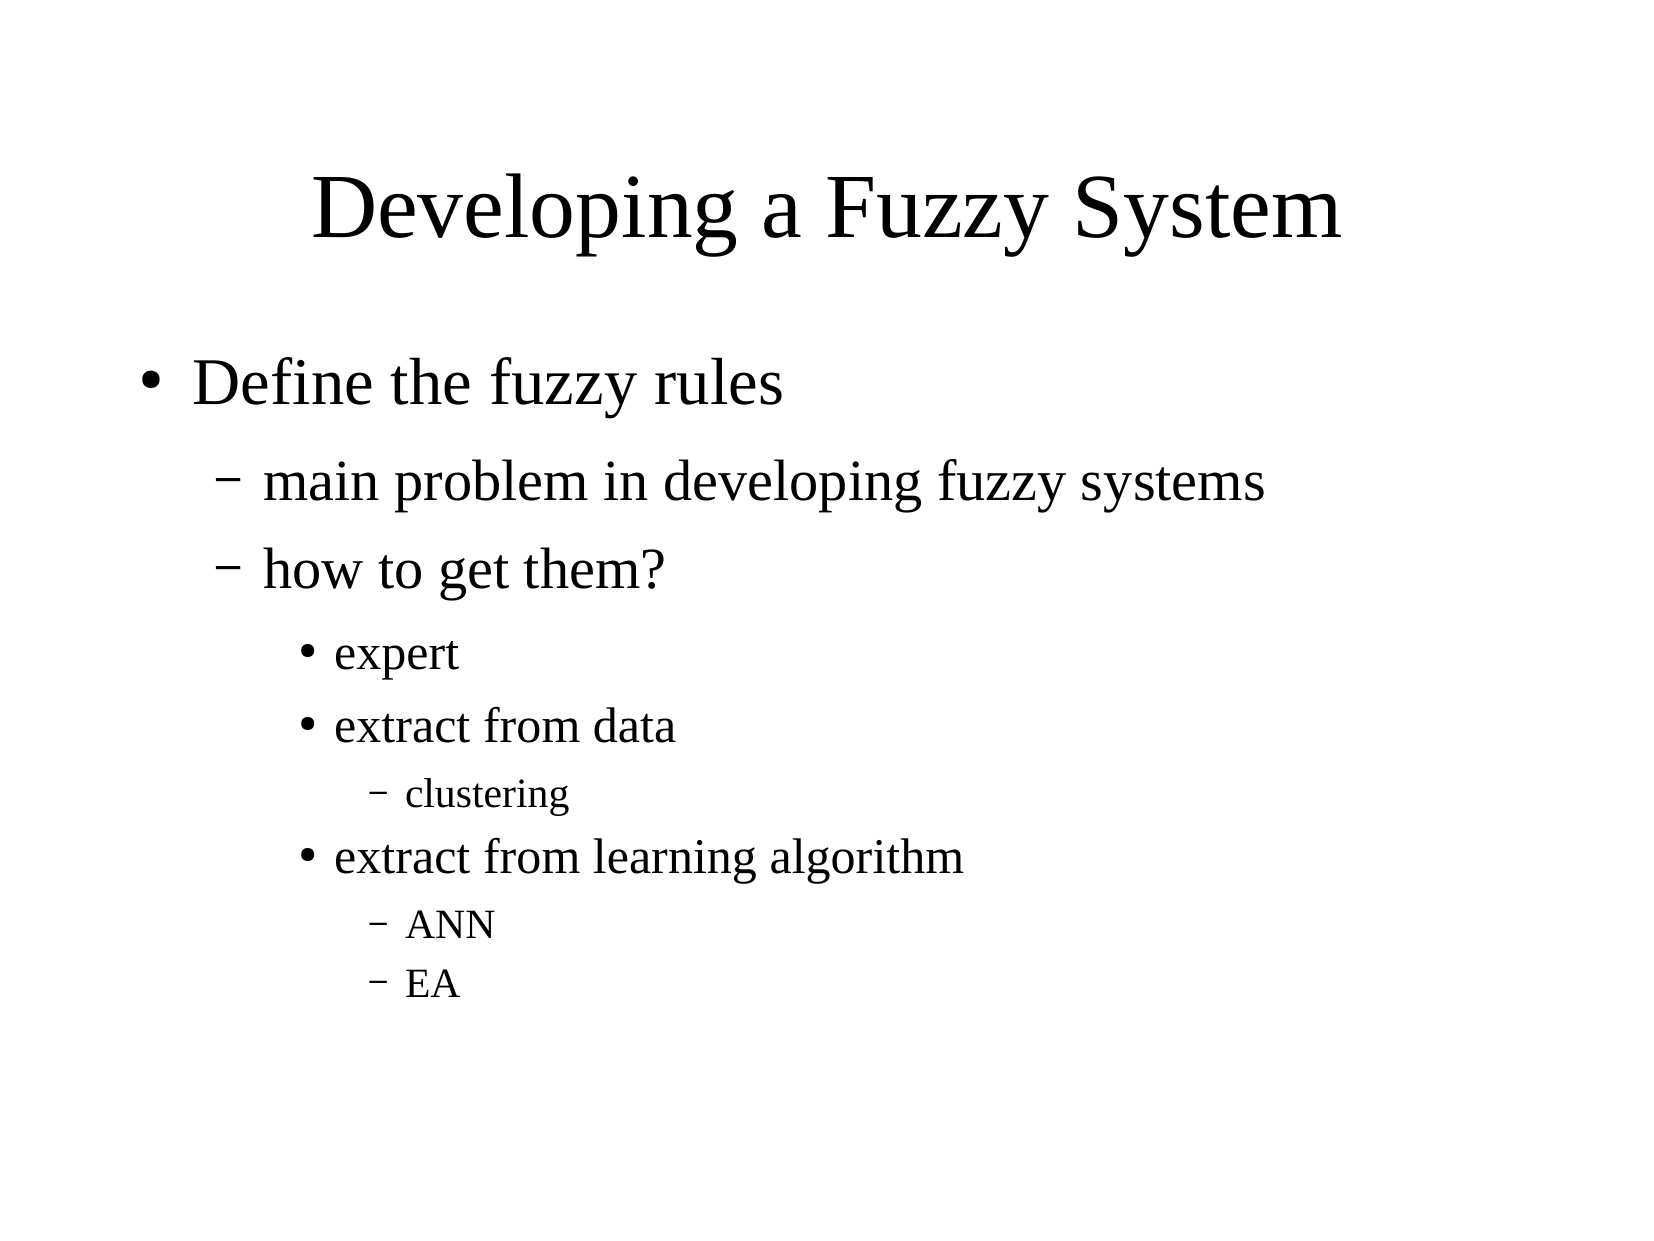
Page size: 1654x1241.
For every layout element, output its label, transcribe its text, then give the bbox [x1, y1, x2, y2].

title Developing a Fuzzy System [121, 102, 1534, 311]
list Define the fuzzy rules main problem in developing fuzzy systems how to get them? expert extract from data clustering extract from learning algorithm ANN EA [121, 344, 1534, 1127]
